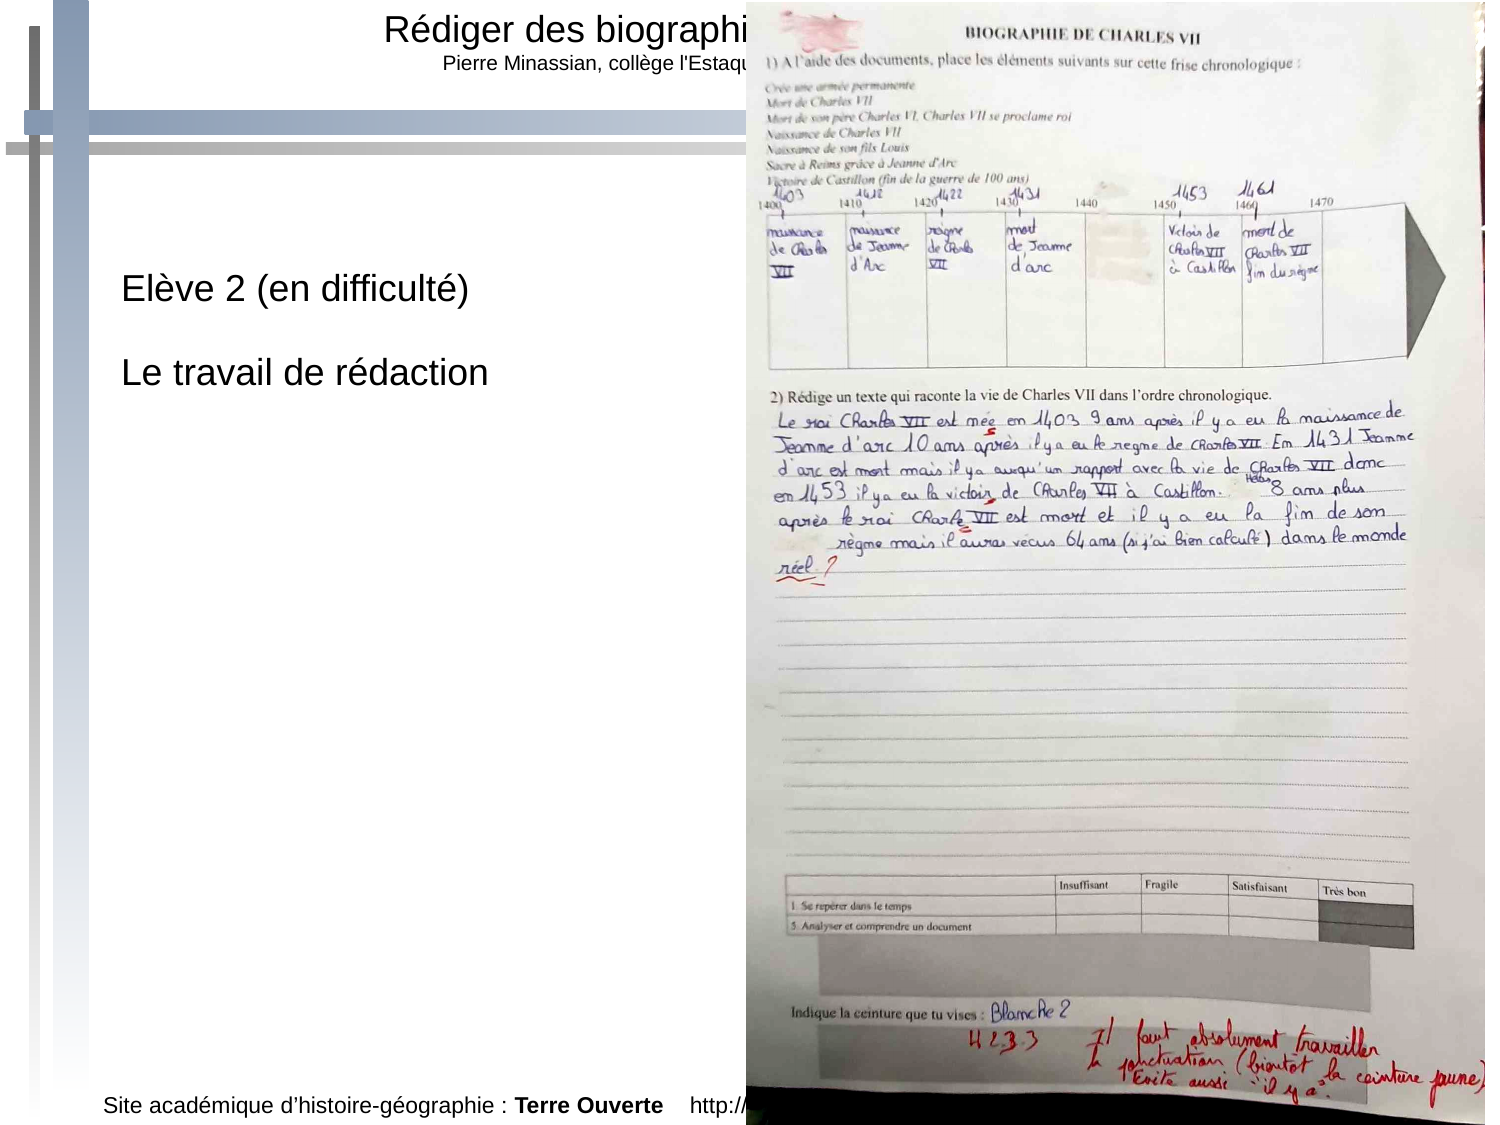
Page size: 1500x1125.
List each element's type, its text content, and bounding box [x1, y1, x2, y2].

picture [746, 0, 1485, 1125]
text_box Elève 2 (en difficulté) Le travail de rédaction [106, 259, 544, 401]
text_box Rédiger des biographies en 5e Pierre Minassian, collège l'Estaque, 13016 [88, 0, 1188, 83]
text_box [5, 0, 746, 1121]
text_box Site académique d’histoire-géographie : Terre Ouverte http://www.pedagogie.ac-aix-marseille.fr/jcms/c_43559/fr/accueil [88, 1083, 746, 1125]
